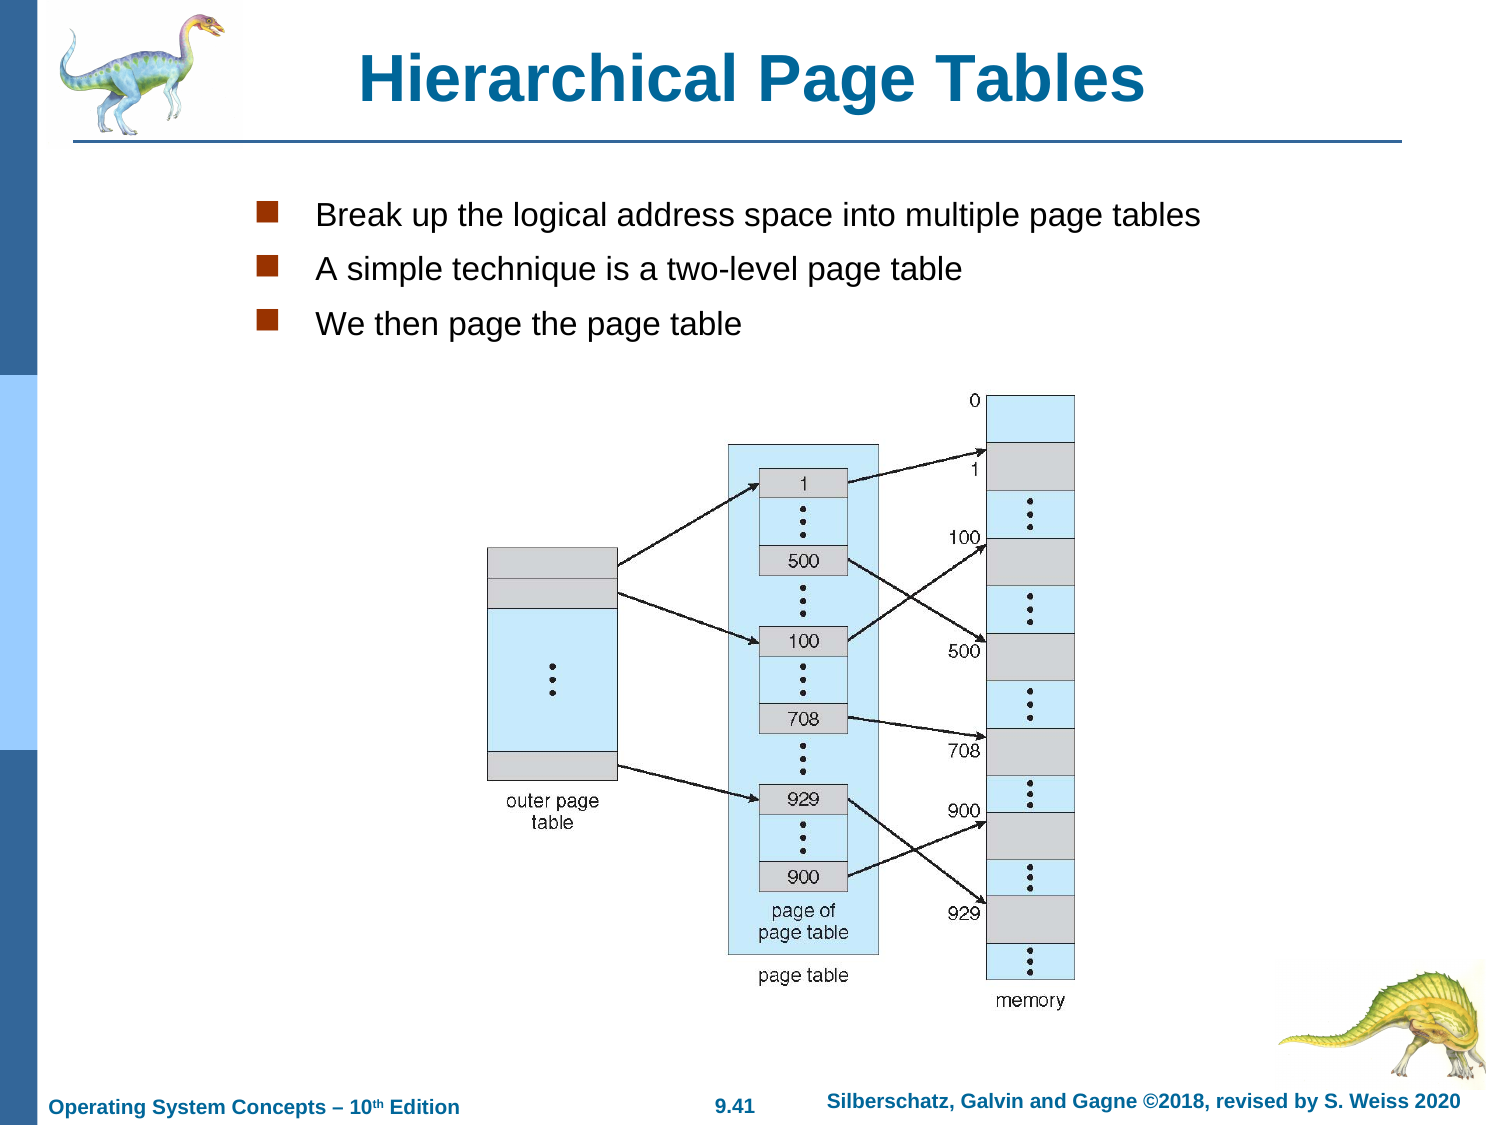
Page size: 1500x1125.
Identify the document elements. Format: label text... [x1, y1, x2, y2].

list Break up the logical address space into multiple page tables A simple technique is a two-level page table We then page the page table [244, 185, 1367, 366]
picture [487, 389, 1075, 1011]
title Hierarchical Page Tables [77, 27, 1428, 122]
picture [46, 0, 243, 149]
picture [1275, 959, 1486, 1090]
